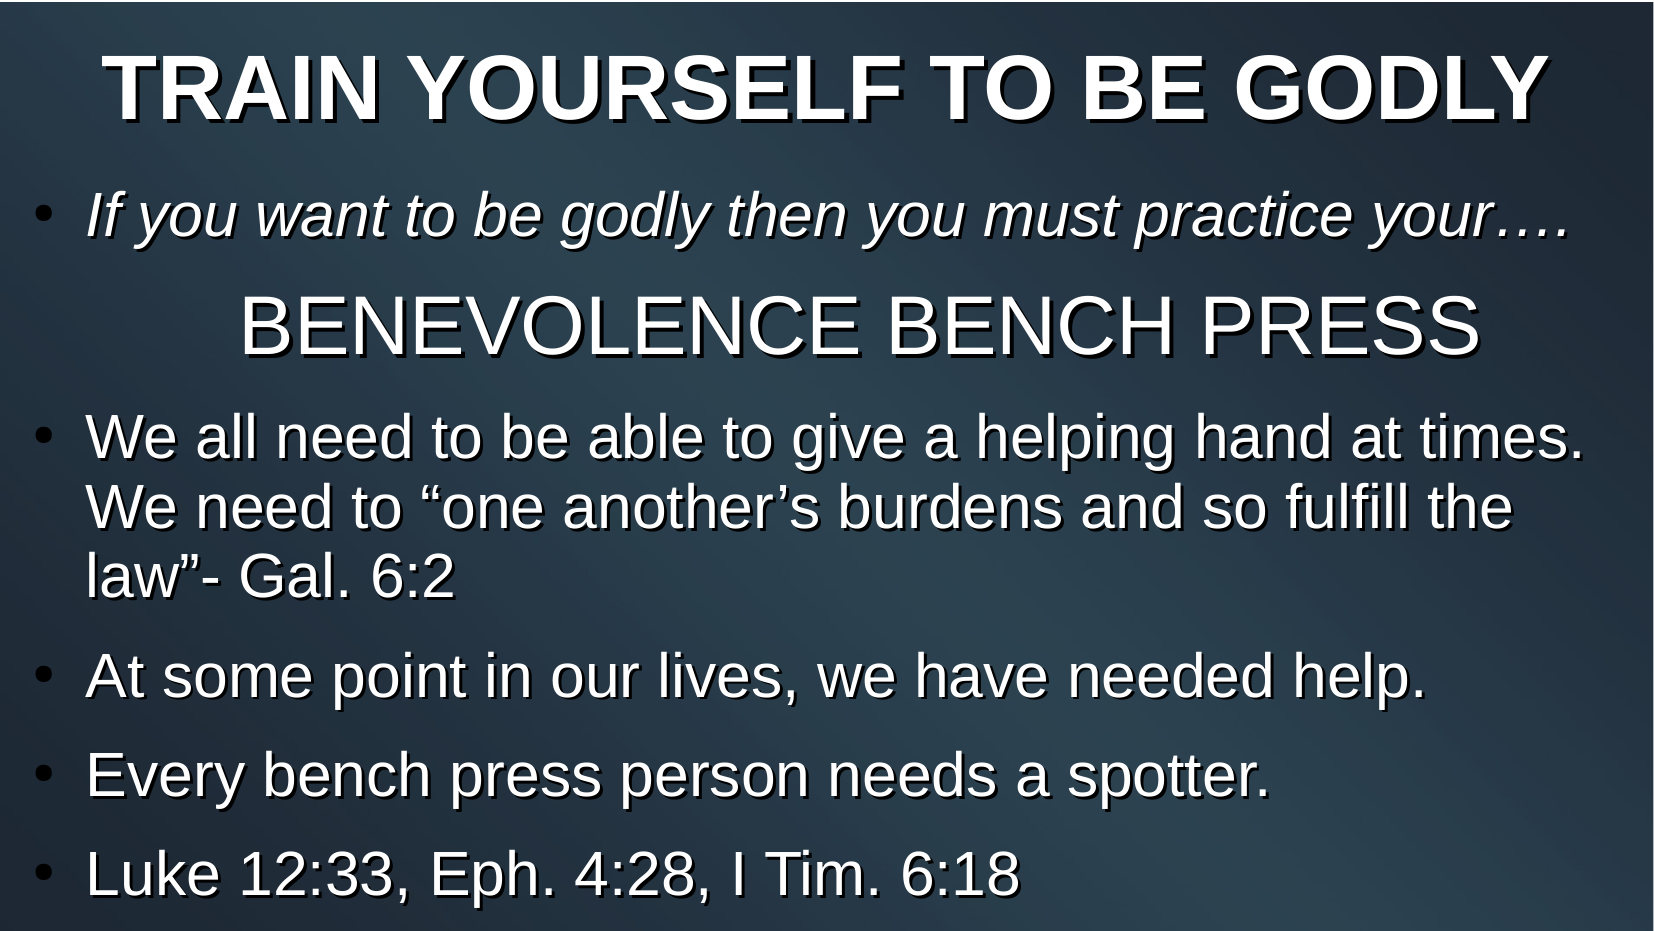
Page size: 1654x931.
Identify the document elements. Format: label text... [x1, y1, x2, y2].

list If you want to be godly then you must practice your…. BENEVOLENCE BENCH PRESS We all need to be able to give a helping hand at times. We need to “one another’s burdens and so fulfill the law”- Gal. 6:2 At some point in our lives, we have needed help. Every bench press person needs a spotter. Luke 12:33, Eph. 4:28, I Tim. 6:18 [15, 180, 1636, 916]
picture [0, 2, 1654, 931]
title TRAIN YOURSELF TO BE GODLY [82, 9, 1571, 166]
